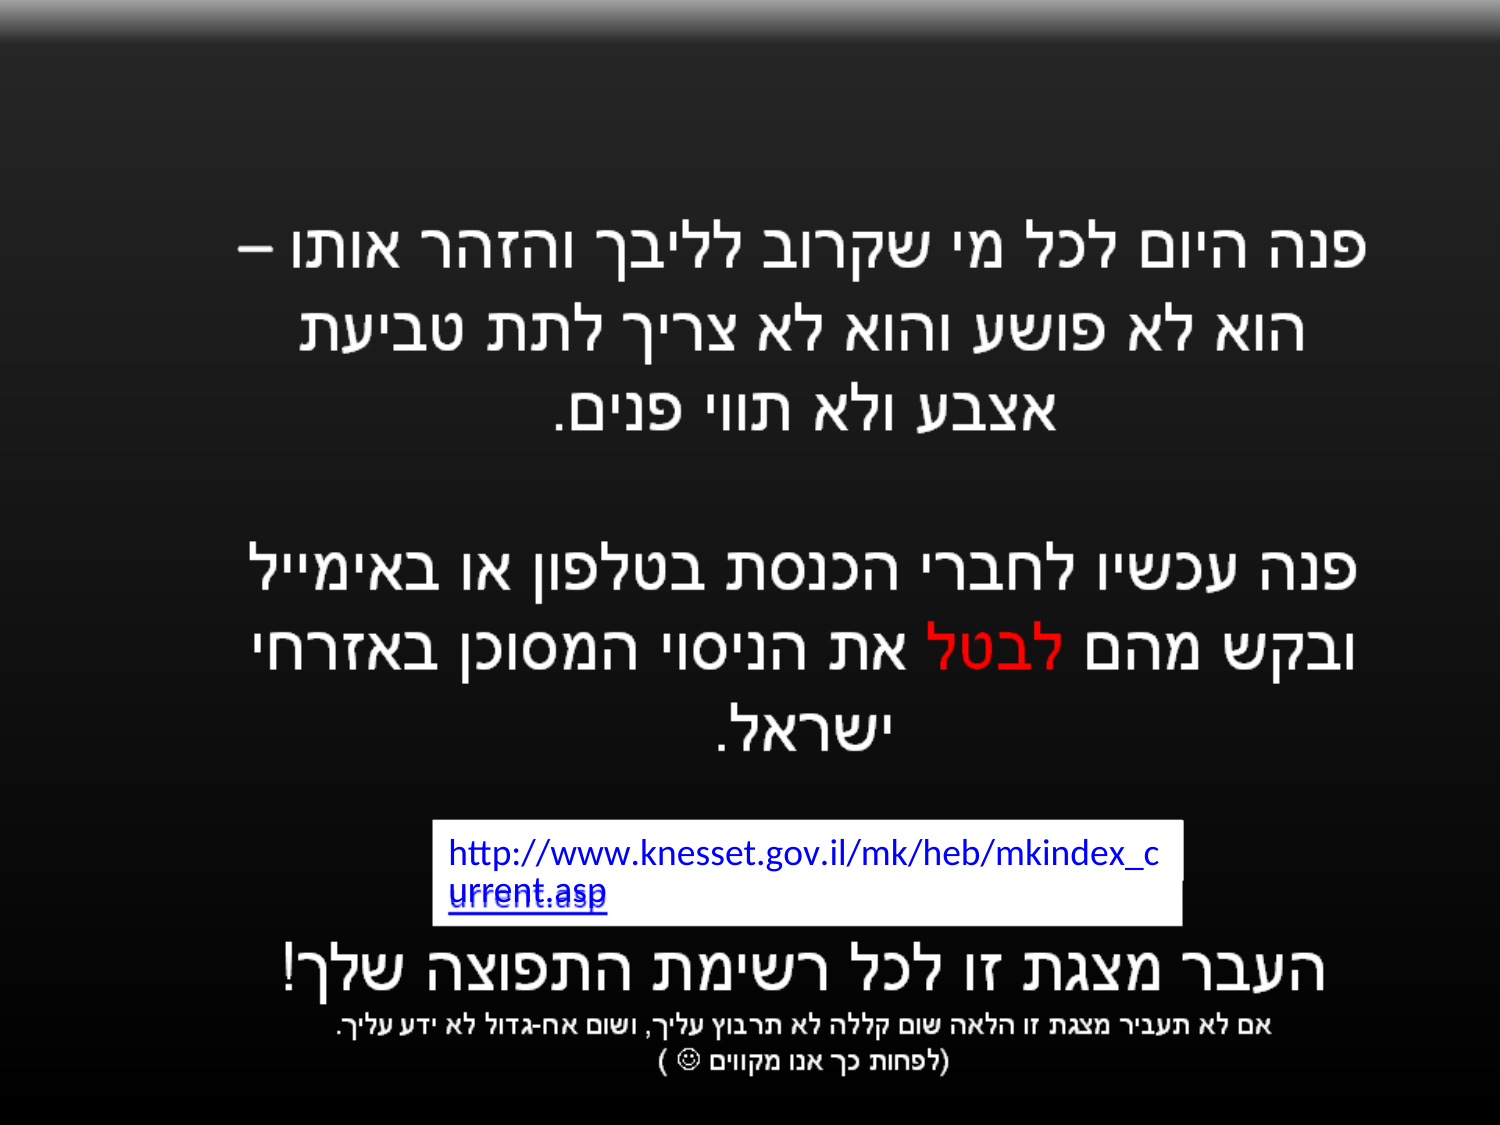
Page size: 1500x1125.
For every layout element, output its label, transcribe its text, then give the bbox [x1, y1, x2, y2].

text_box http://www.knesset.gov.il/mk/heb/mkindex_current.asp [433, 820, 1184, 881]
picture [0, 0, 1500, 1125]
